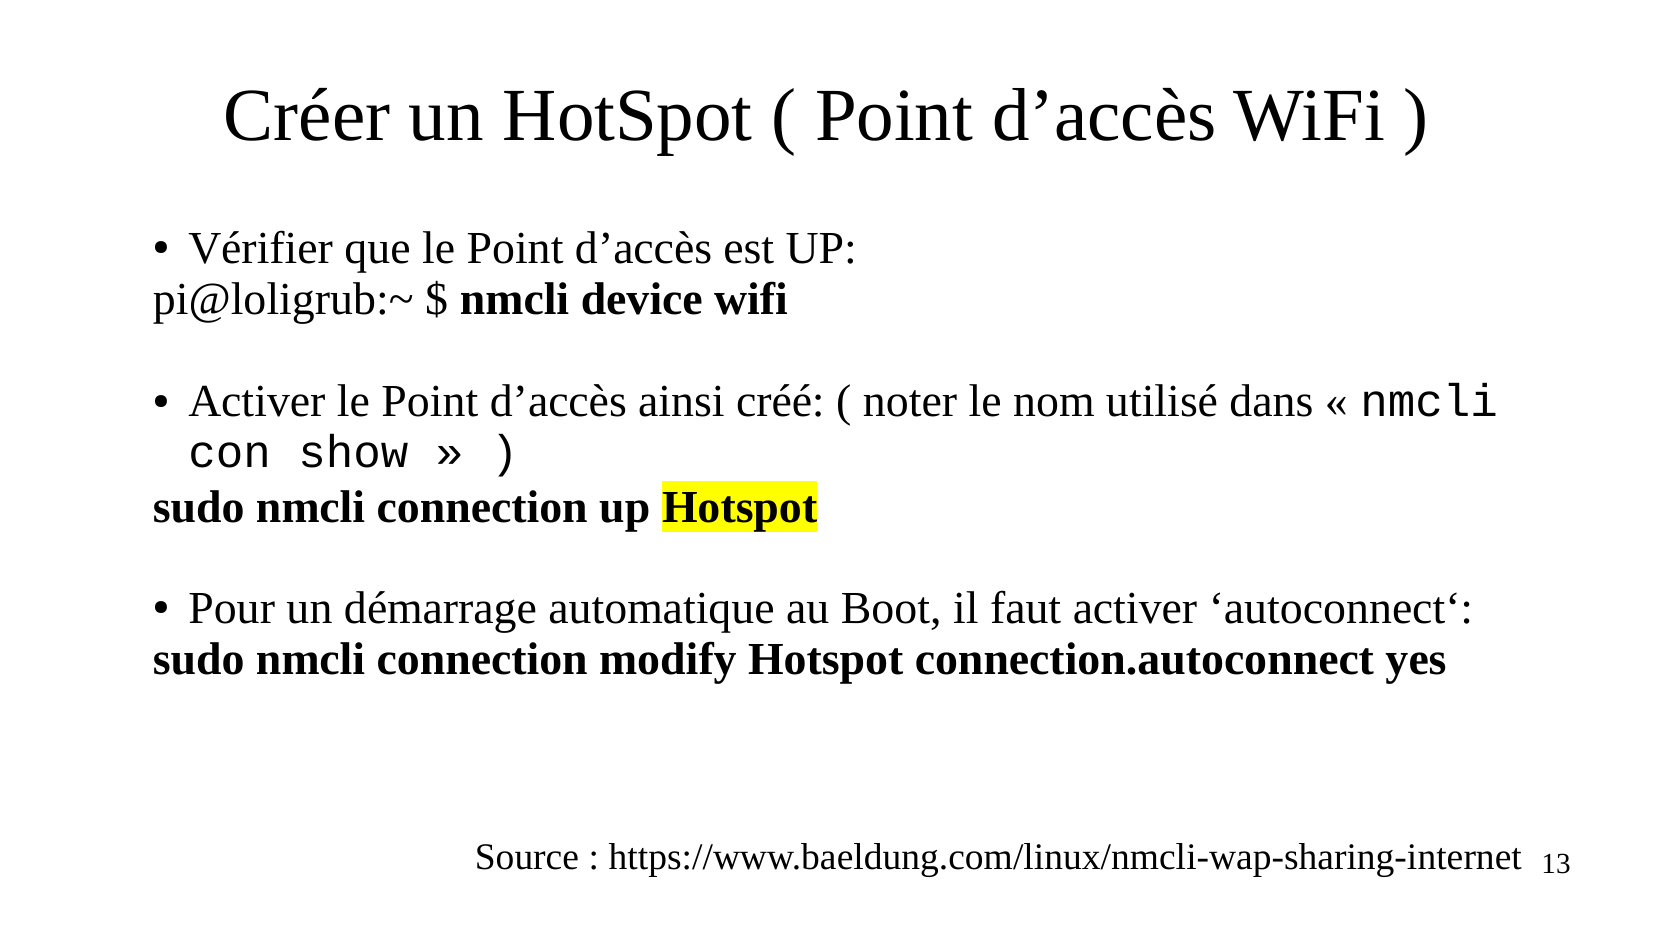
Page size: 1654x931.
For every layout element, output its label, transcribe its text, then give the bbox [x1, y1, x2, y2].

text_box Vérifier que le Point d’accès est UP: pi@loligrub:~ $ nmcli device wifi Activer le Point d’accès ainsi créé: ( noter le nom utilisé dans « nmcli con show » ) sudo nmcli connection up Hotspot Pour un démarrage automatique au Boot, il faut activer ‘autoconnect‘: sudo nmcli connection modify Hotspot connection.autoconnect yes [138, 215, 1526, 692]
title Créer un HotSpot ( Point d’accès WiFi ) [82, 37, 1571, 193]
text_box Source : https://www.baeldung.com/linux/nmcli-wap-sharing-internet [460, 828, 1547, 899]
